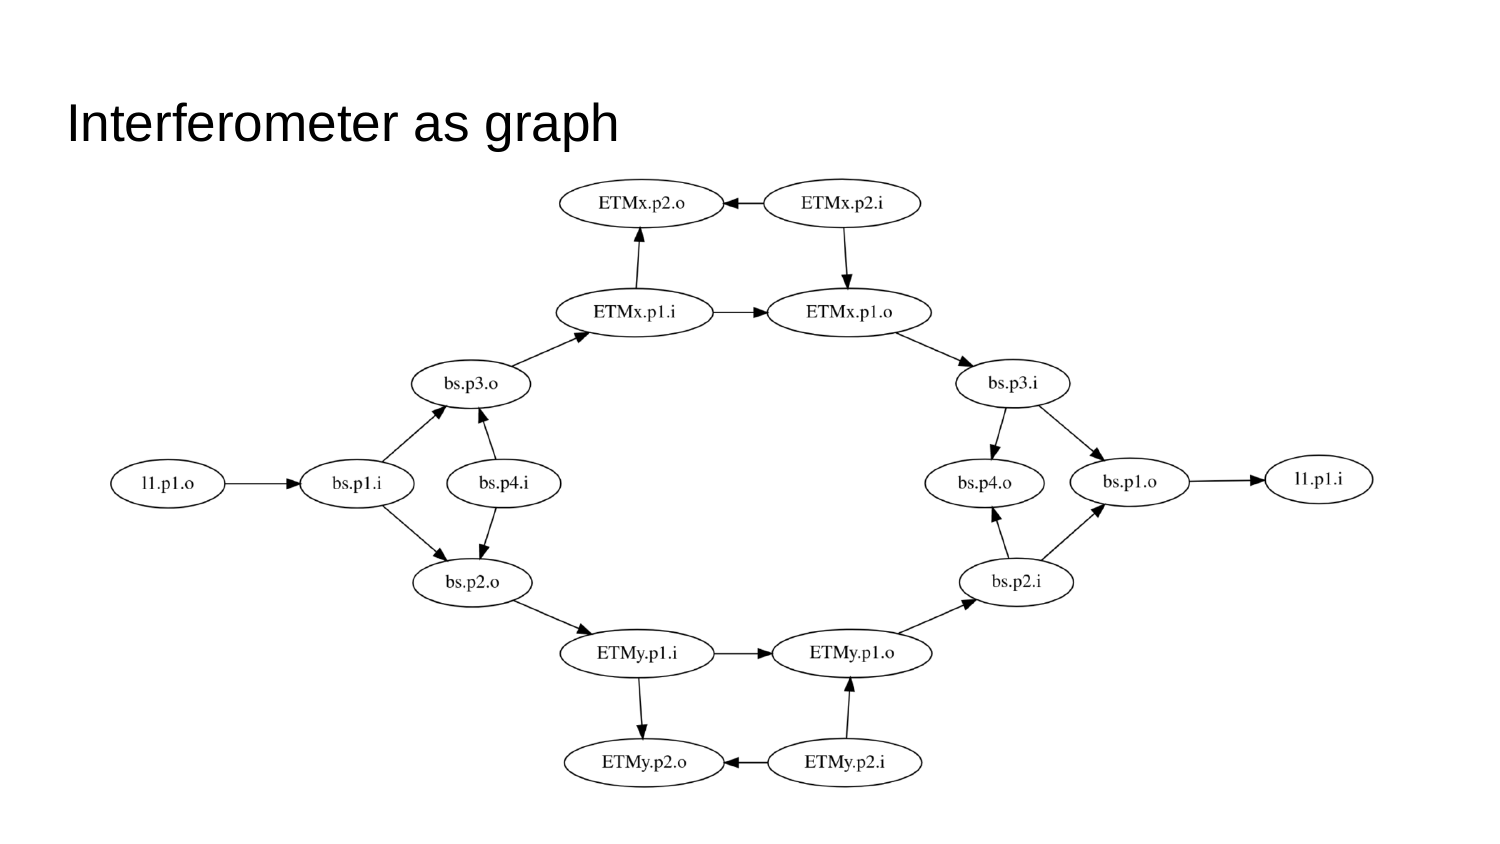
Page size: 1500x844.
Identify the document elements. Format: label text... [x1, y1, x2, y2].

picture [110, 166, 1390, 837]
title Interferometer as graph [51, 72, 1449, 167]
